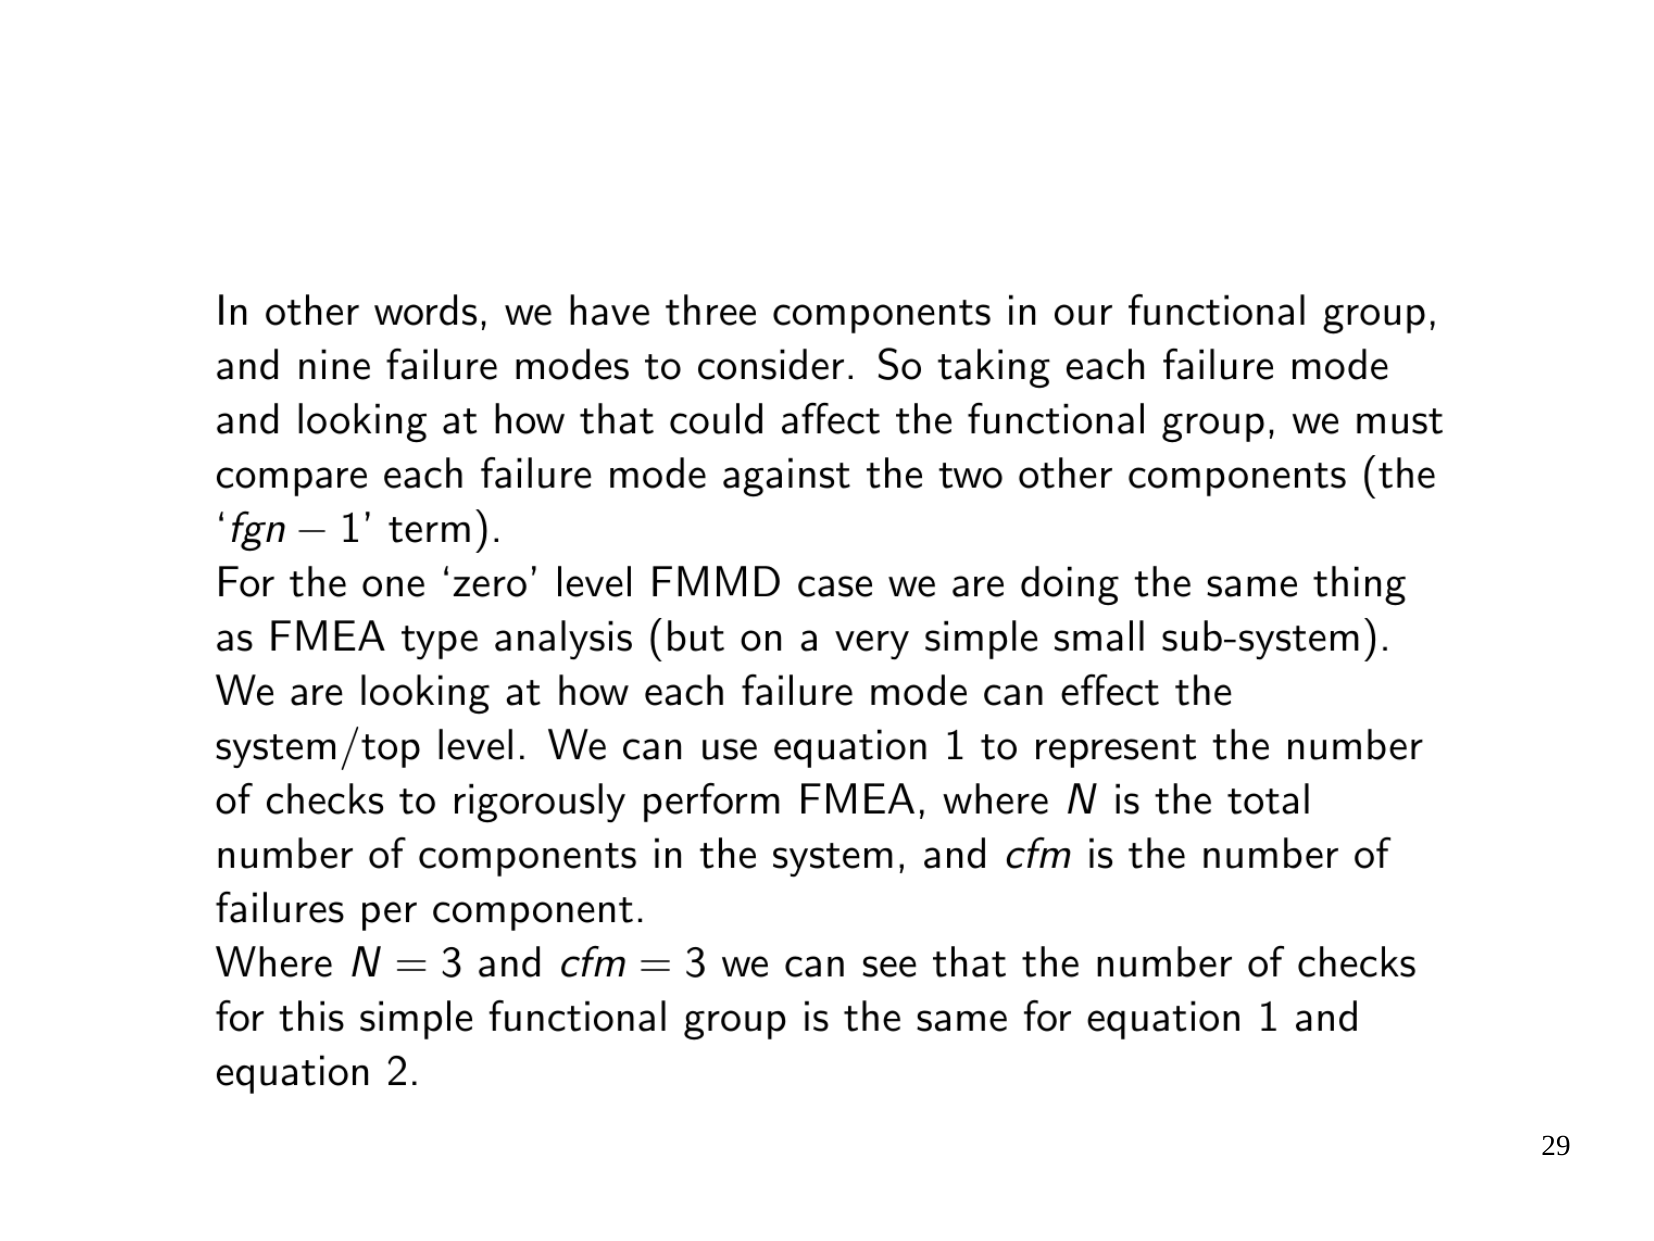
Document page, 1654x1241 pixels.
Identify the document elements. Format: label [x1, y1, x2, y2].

picture [206, 290, 1447, 1109]
